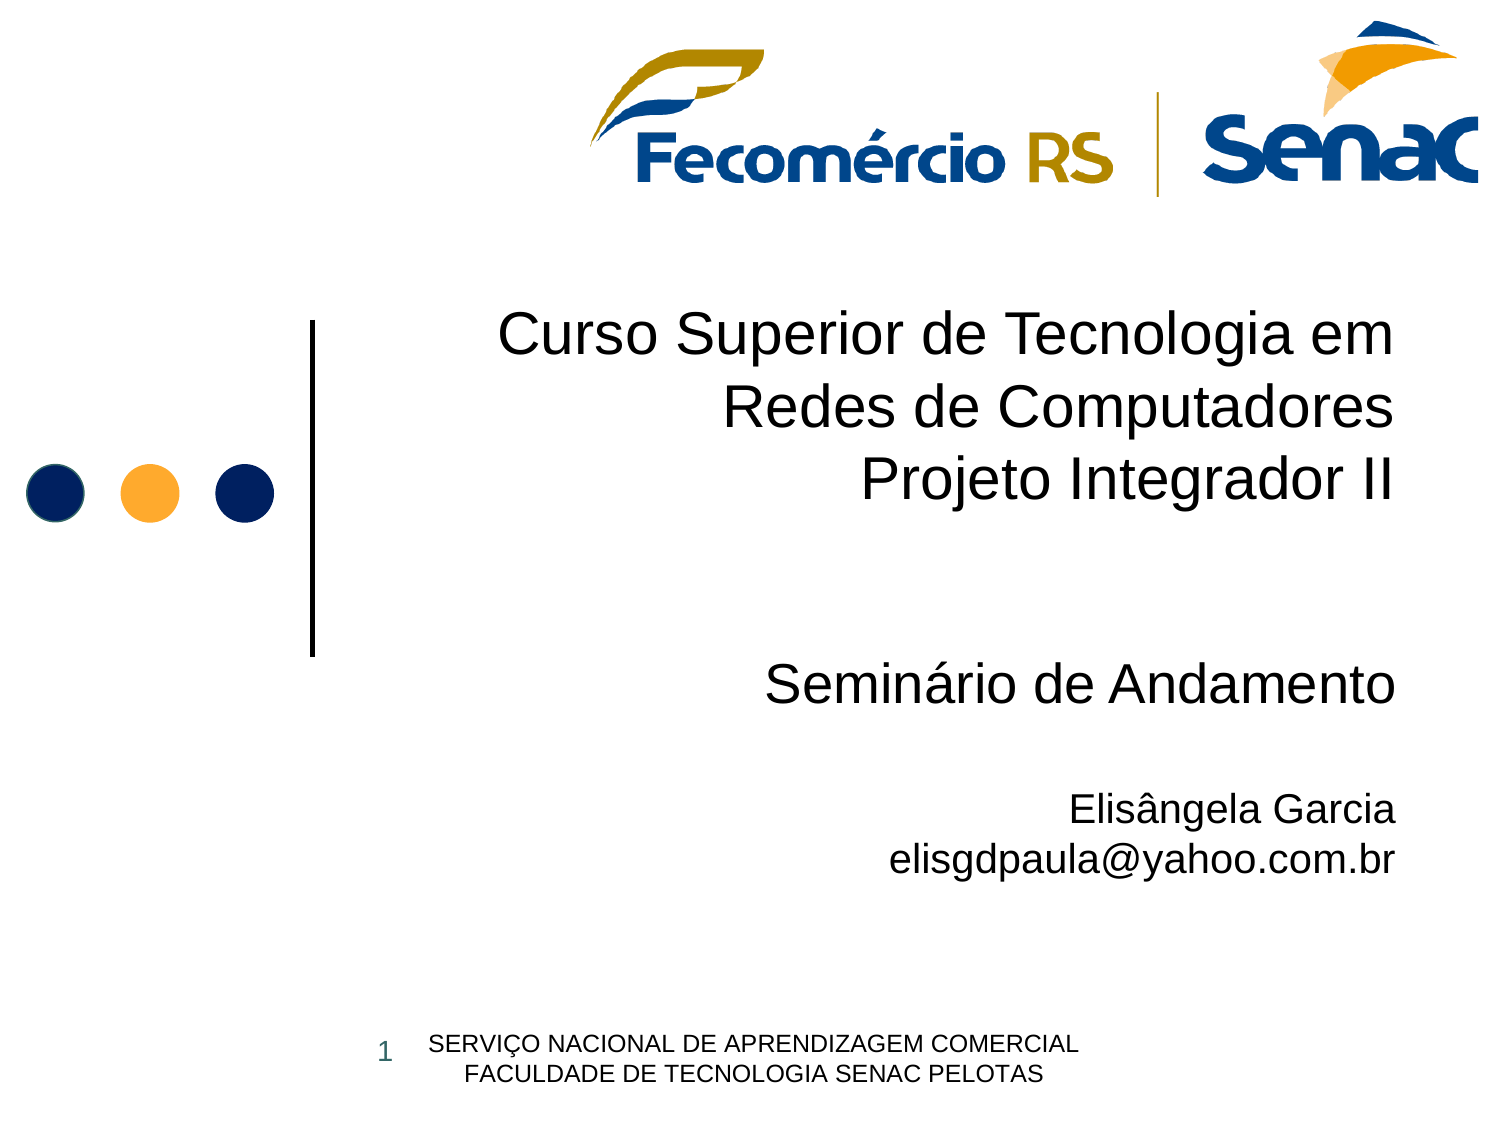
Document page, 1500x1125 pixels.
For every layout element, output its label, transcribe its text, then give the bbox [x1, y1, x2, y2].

text_box <número> [362, 1025, 563, 1101]
picture [584, 4, 1494, 197]
text_box SERVIÇO NACIONAL DE APRENDIZAGEM COMERCIAL FACULDADE DE TECNOLOGIA SENAC PELOTAS [253, 1019, 1255, 1096]
title Curso Superior de Tecnologia em Redes de Computadores Projeto Integrador II Seminário de Andamento Elisângela Garcia elisgdpaula@yahoo.com.br [348, 286, 1411, 890]
